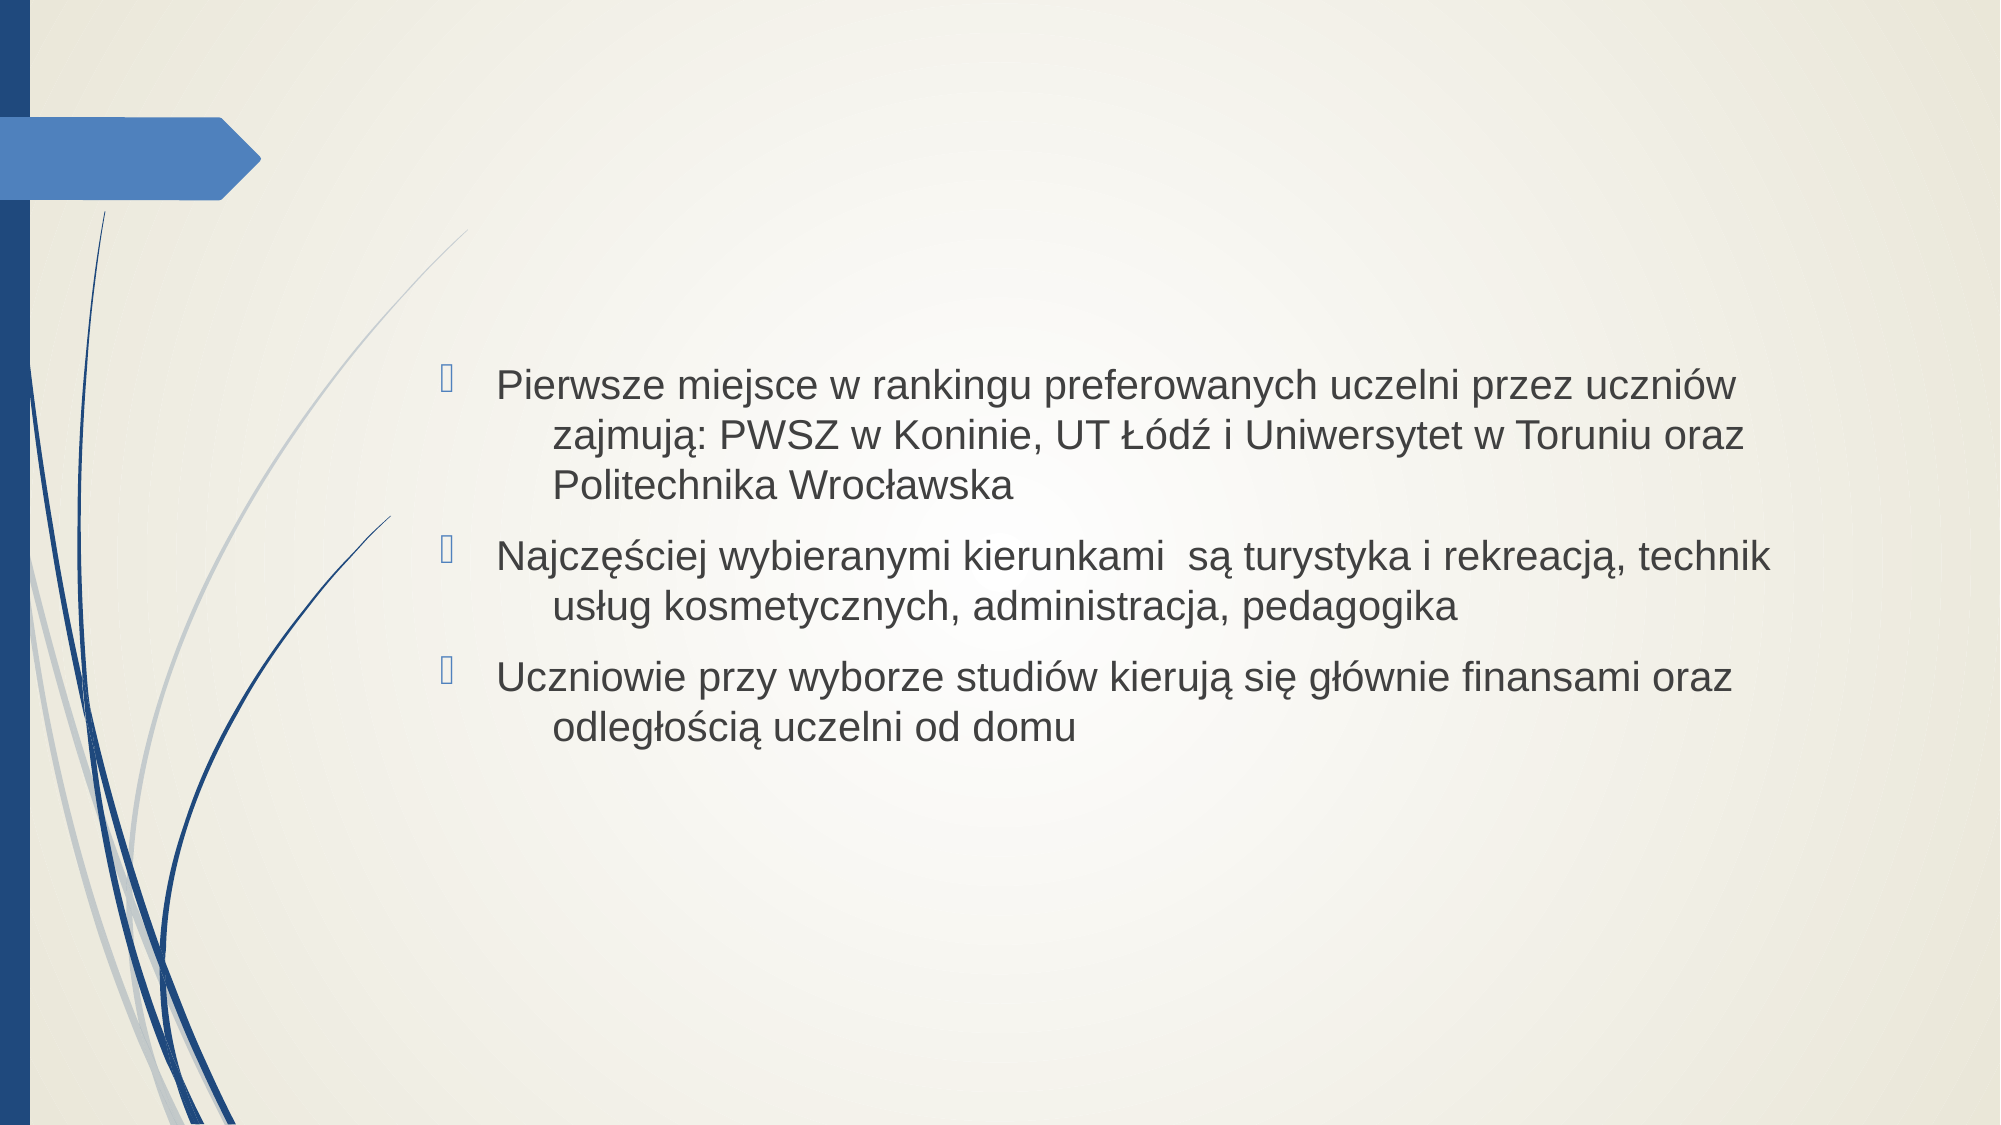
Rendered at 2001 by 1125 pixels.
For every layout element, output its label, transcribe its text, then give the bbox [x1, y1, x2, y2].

list Pierwsze miejsce w rankingu preferowanych uczelni przez uczniów zajmują: PWSZ w Koninie, UT Łódź i Uniwersytet w Toruniu oraz Politechnika Wrocławska Najczęściej wybieranymi kierunkami są turystyka i rekreacją, technik usług kosmetycznych, administracja, pedagogika Uczniowie przy wyborze studiów kierują się głównie finansami oraz odległością uczelni od domu [424, 350, 1888, 970]
